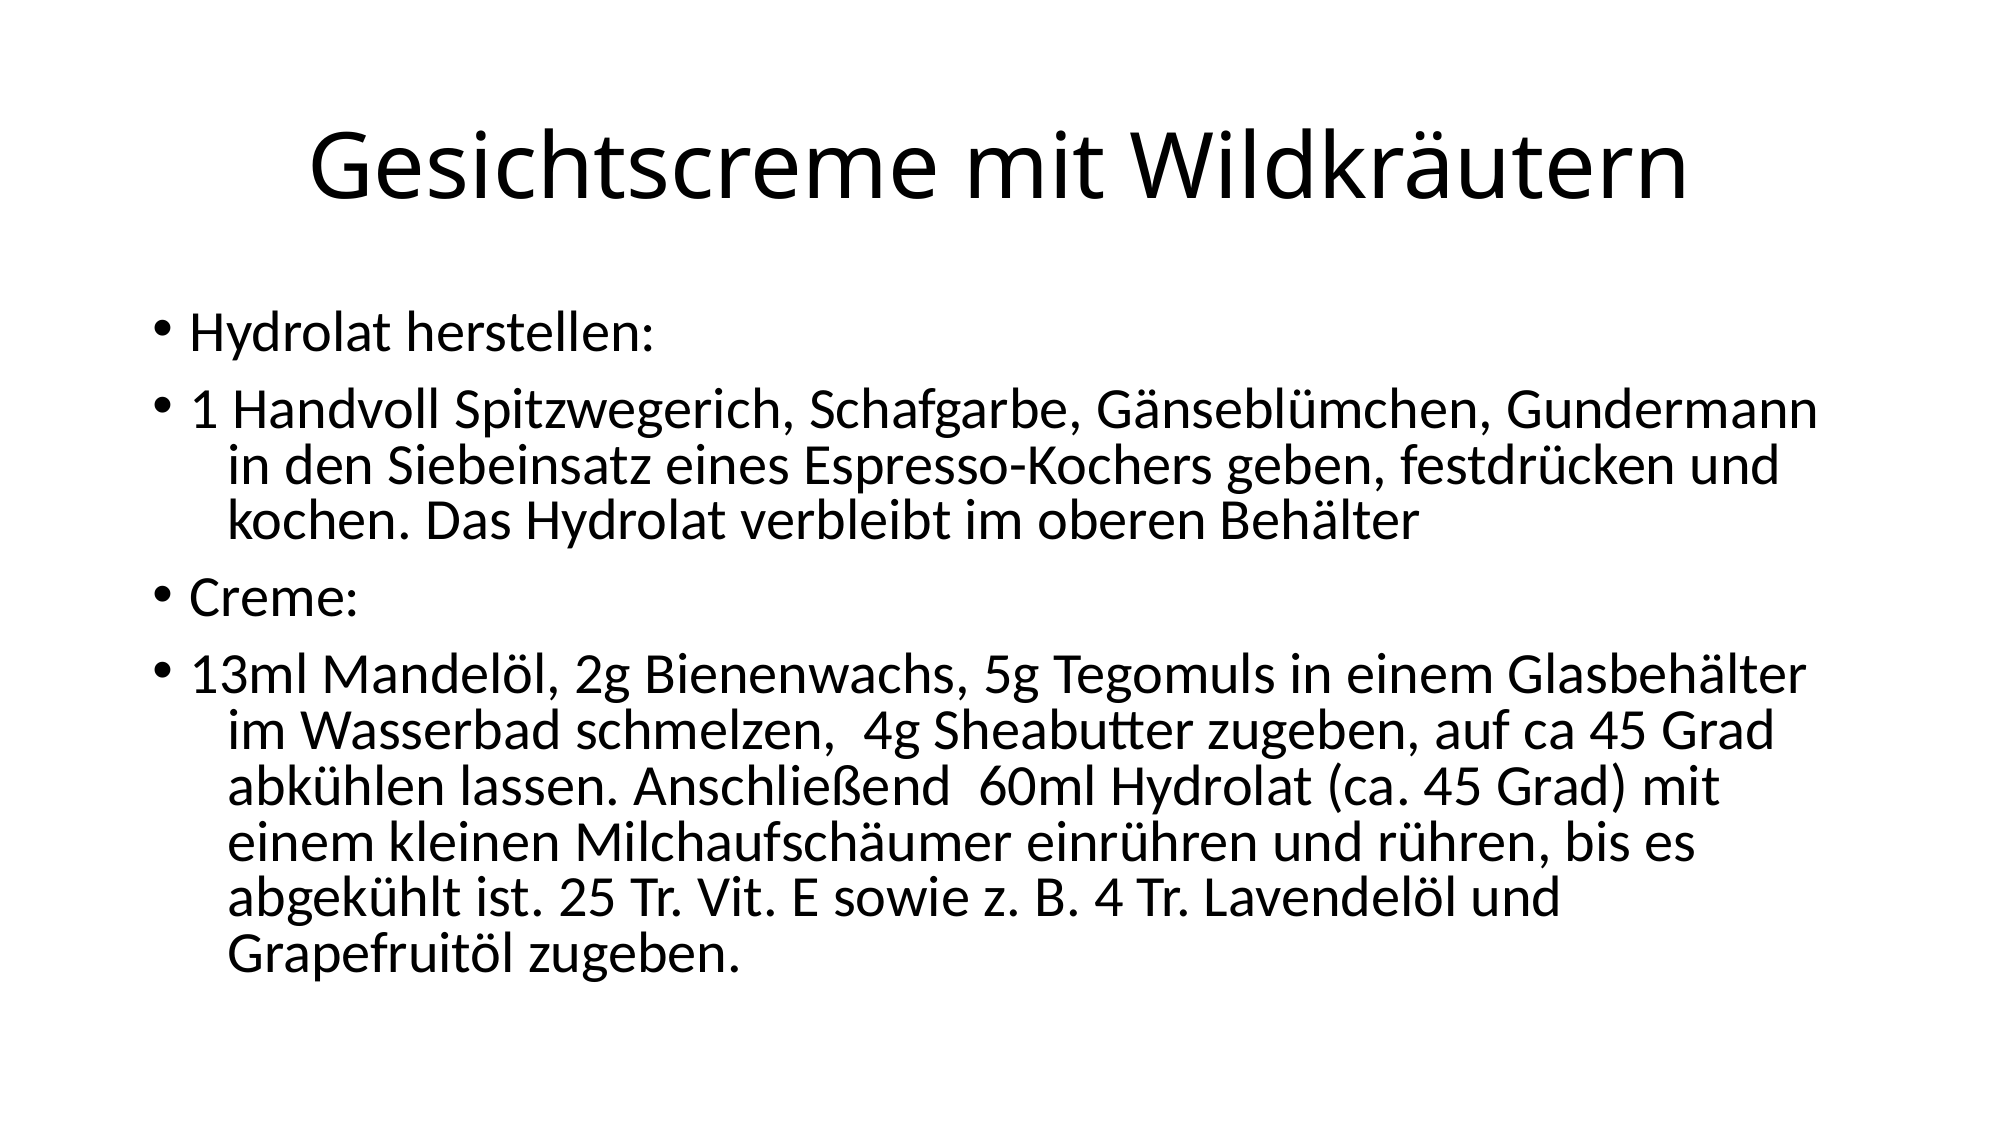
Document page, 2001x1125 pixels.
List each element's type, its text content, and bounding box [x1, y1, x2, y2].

title Gesichtscreme mit Wildkräutern [137, 59, 1863, 278]
list Hydrolat herstellen: 1 Handvoll Spitzwegerich, Schafgarbe, Gänseblümchen, Gundermann in den Siebeinsatz eines Espresso-Kochers geben, festdrücken und kochen. Das Hydrolat verbleibt im oberen Behälter Creme: 13ml Mandelöl, 2g Bienenwachs, 5g Tegomuls in einem Glasbehälter im Wasserbad schmelzen, 4g Sheabutter zugeben, auf ca 45 Grad abkühlen lassen. Anschließend 60ml Hydrolat (ca. 45 Grad) mit einem kleinen Milchaufschäumer einrühren und rühren, bis es abgekühlt ist. 25 Tr. Vit. E sowie z. B. 4 Tr. Lavendelöl und Grapefruitöl zugeben. [137, 299, 1863, 1014]
